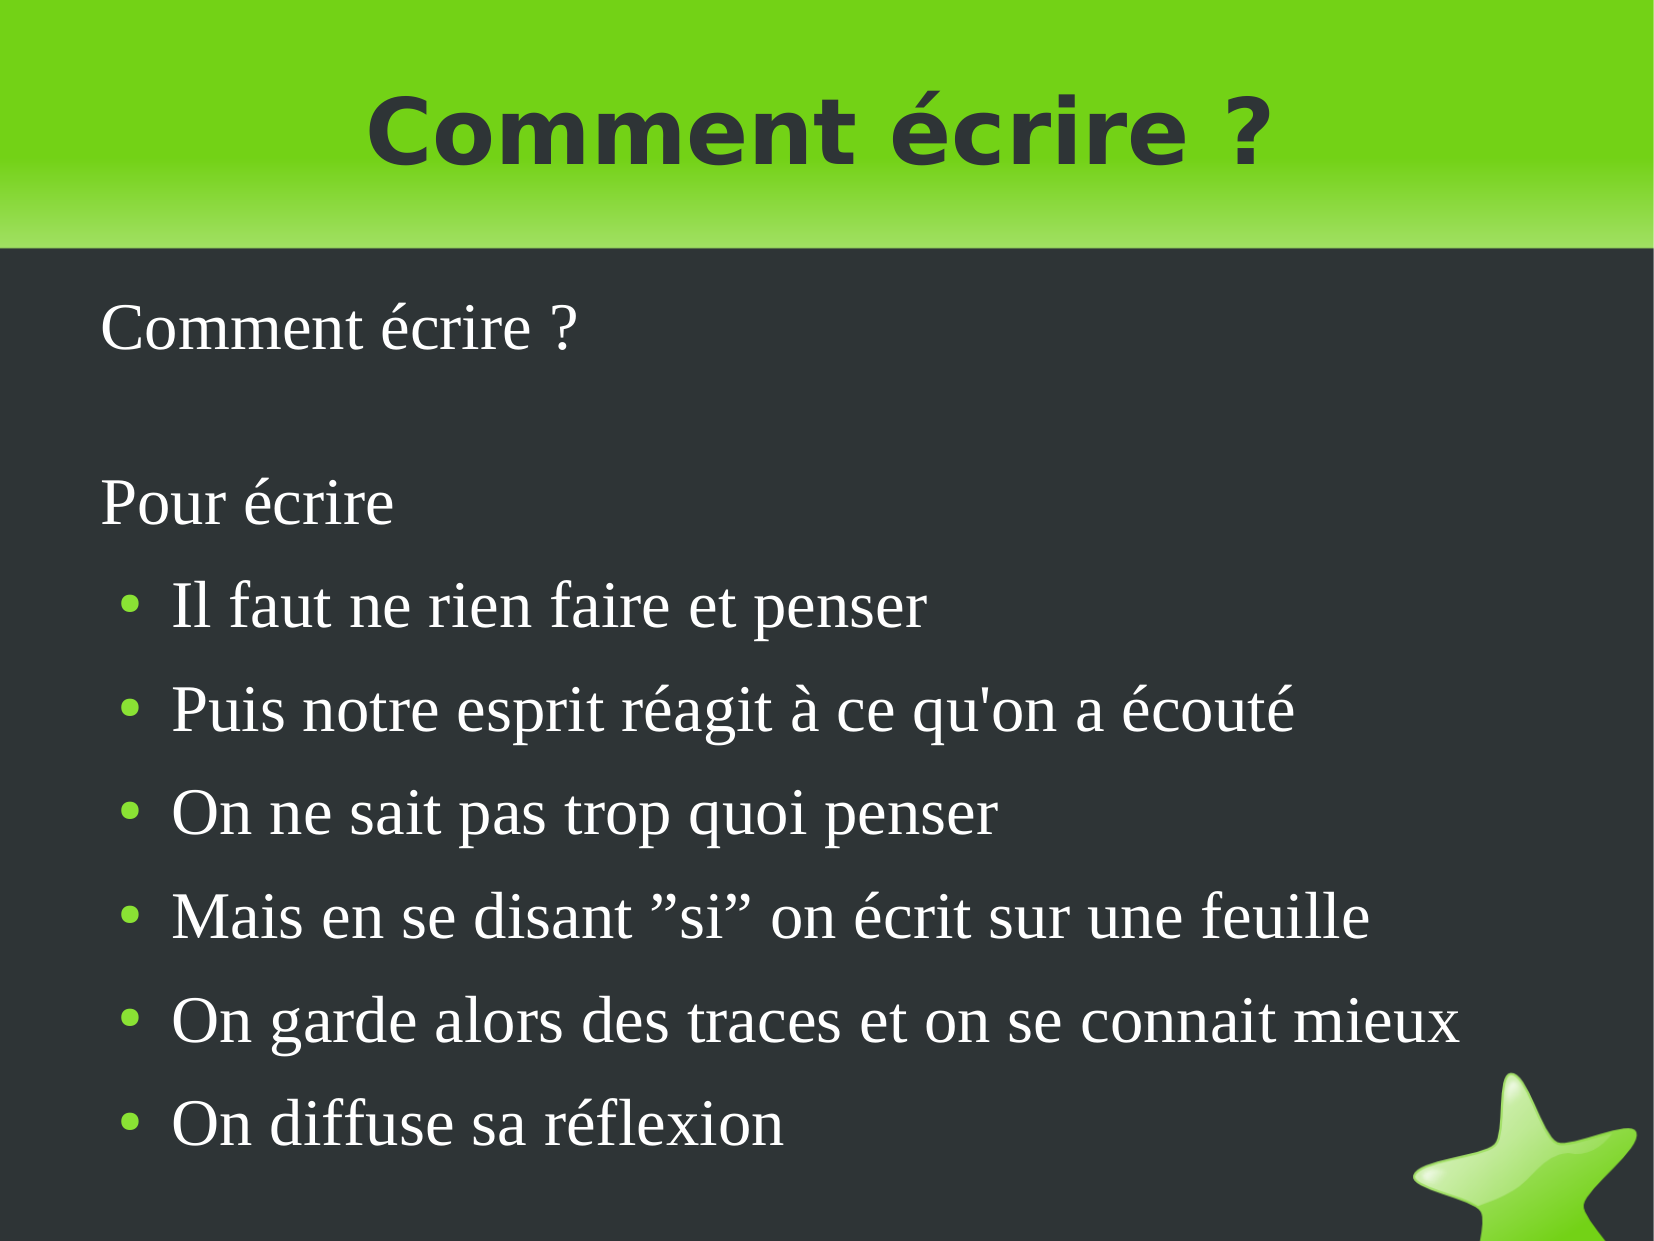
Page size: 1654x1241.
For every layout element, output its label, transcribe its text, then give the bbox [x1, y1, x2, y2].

picture [0, 0, 1654, 1241]
title Comment écrire ? [76, 36, 1565, 229]
list Comment écrire ? Pour écrire Il faut ne rien faire et penser Puis notre esprit réagit à ce qu'on a écouté On ne sait pas trop quoi penser Mais en se disant ”si” on écrit sur une feuille On garde alors des traces et on se connait mieux On diffuse sa réflexion [82, 290, 1571, 1219]
